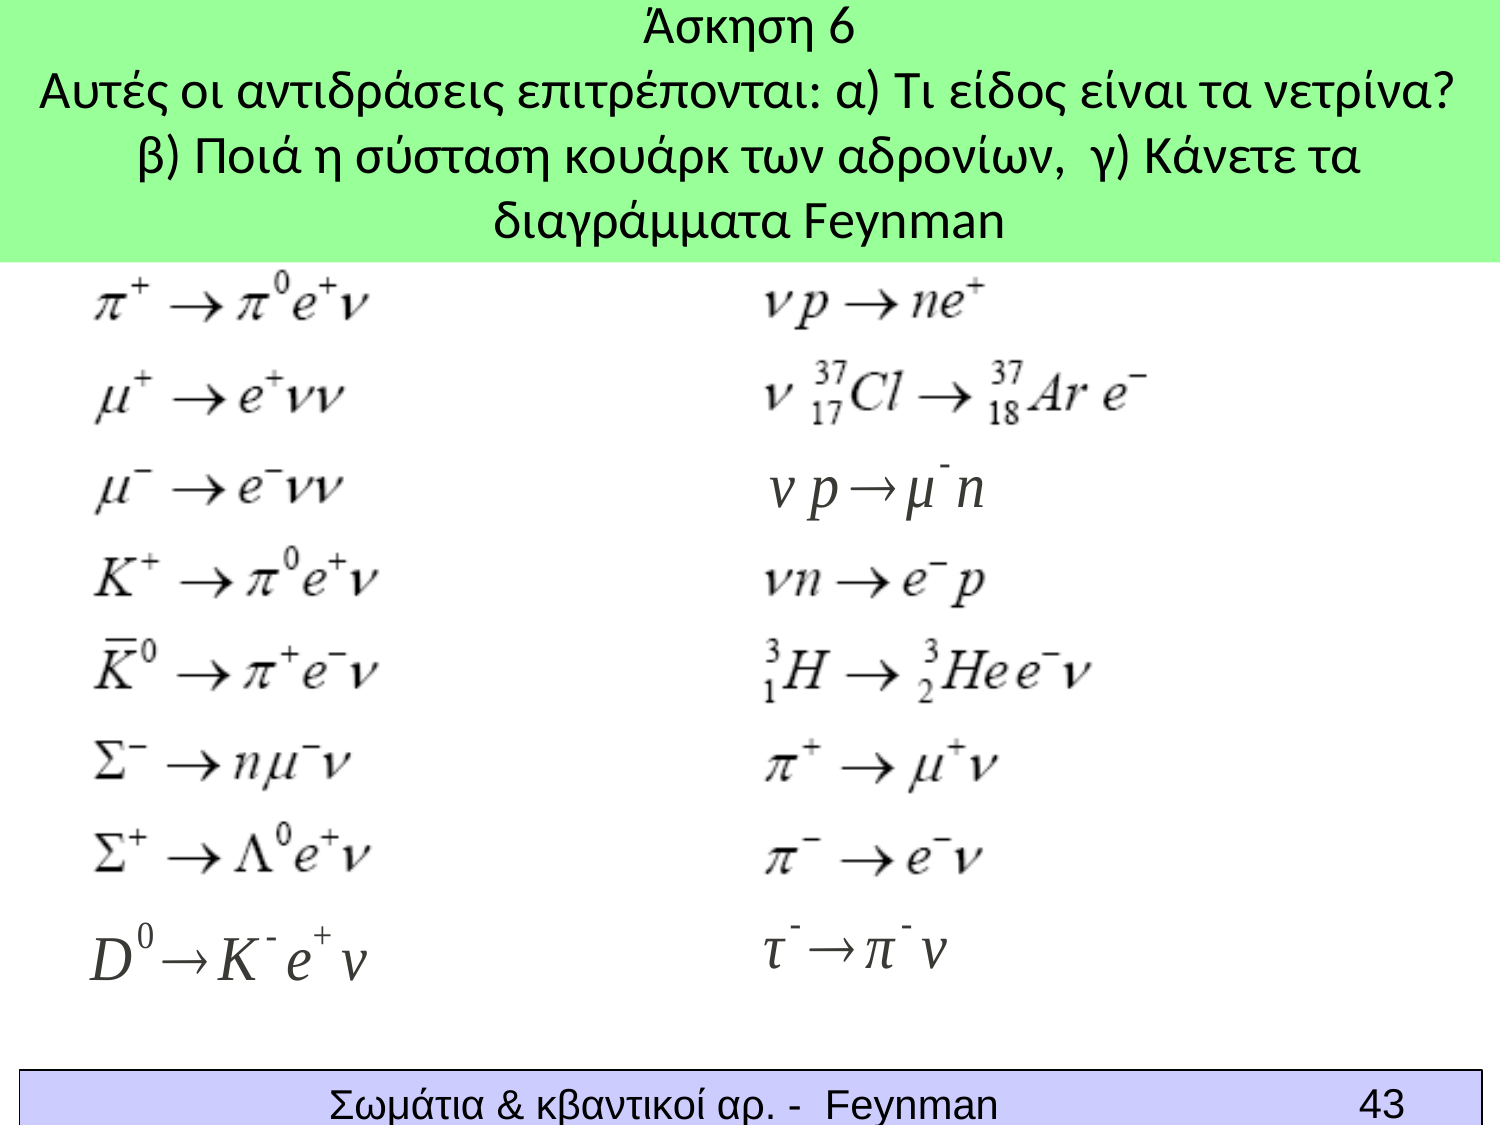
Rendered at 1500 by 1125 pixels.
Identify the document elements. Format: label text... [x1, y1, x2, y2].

text_box [755, 911, 1056, 987]
picture [59, 263, 1164, 991]
chart [75, 912, 386, 993]
chart [748, 901, 967, 982]
text_box [749, 450, 1088, 526]
chart [754, 440, 1003, 521]
text_box [74, 911, 488, 1025]
text_box Άσκηση 6 Αυτές οι αντιδράσεις επιτρέπονται: α) Τι είδος είναι τα νετρίνα? β) Ποιά η σύσταση κουάρκ των αδρονίων, γ) Κάνετε τα διαγράμματα Feynman [0, 0, 1500, 263]
